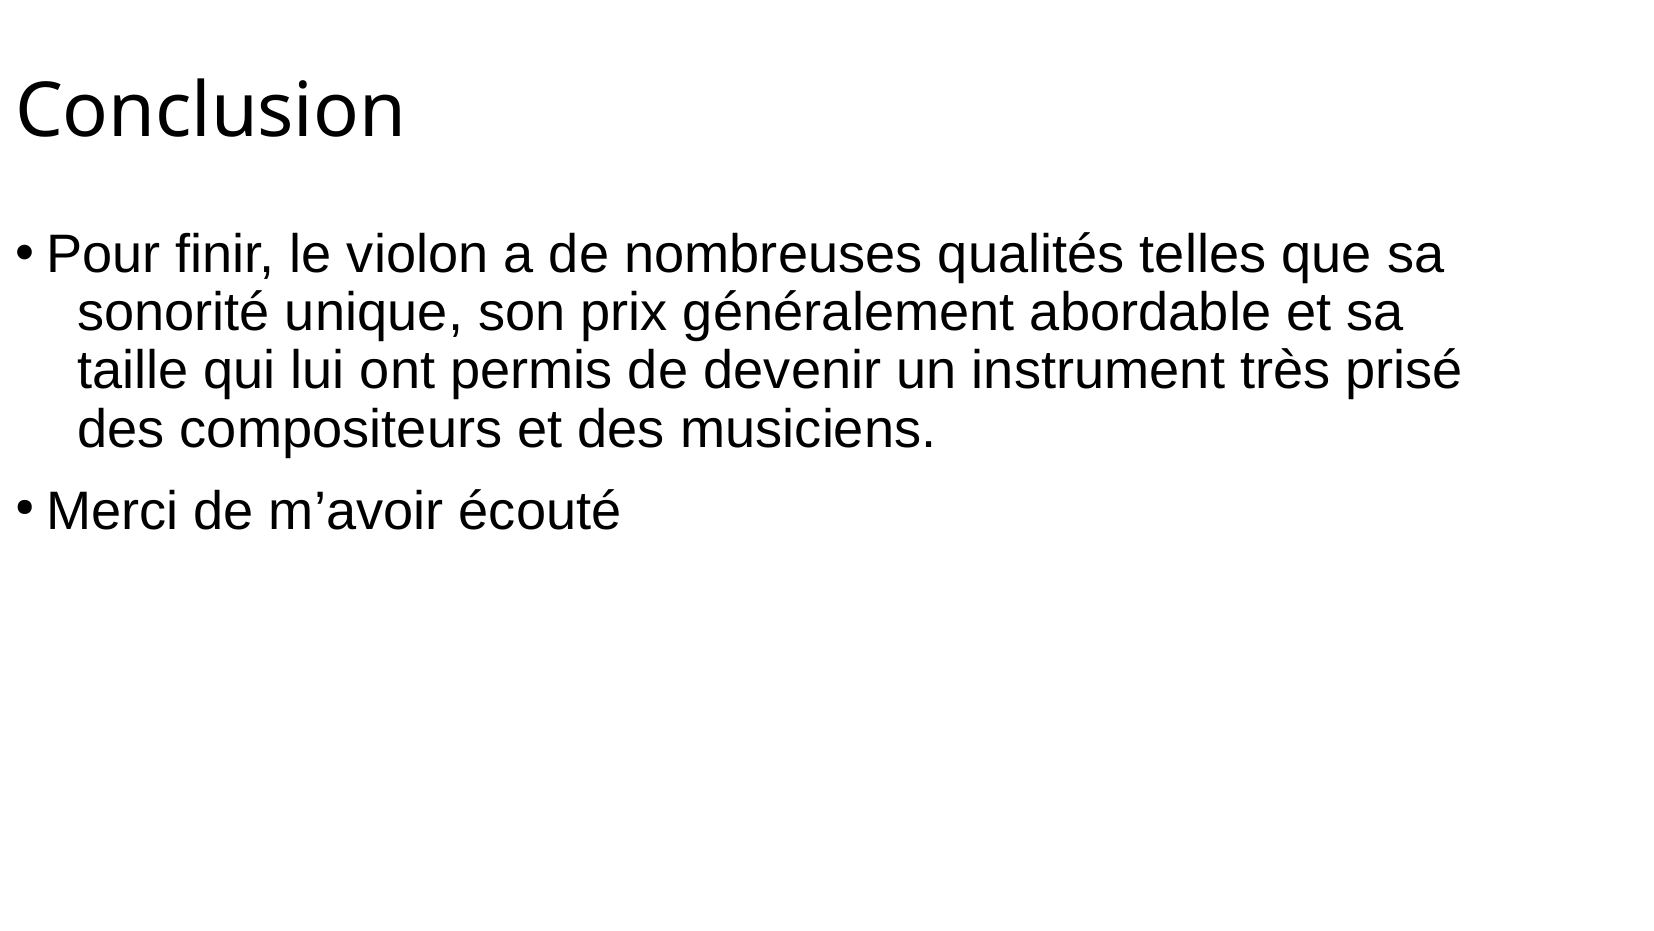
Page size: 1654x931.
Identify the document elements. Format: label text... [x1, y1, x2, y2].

list Pour finir, le violon a de nombreuses qualités telles que sa sonorité unique, son prix généralement abordable et sa taille qui lui ont permis de devenir un instrument très prisé des compositeurs et des musiciens. Merci de m’avoir écouté [0, 217, 1489, 758]
title Conclusion [0, 35, 1152, 190]
